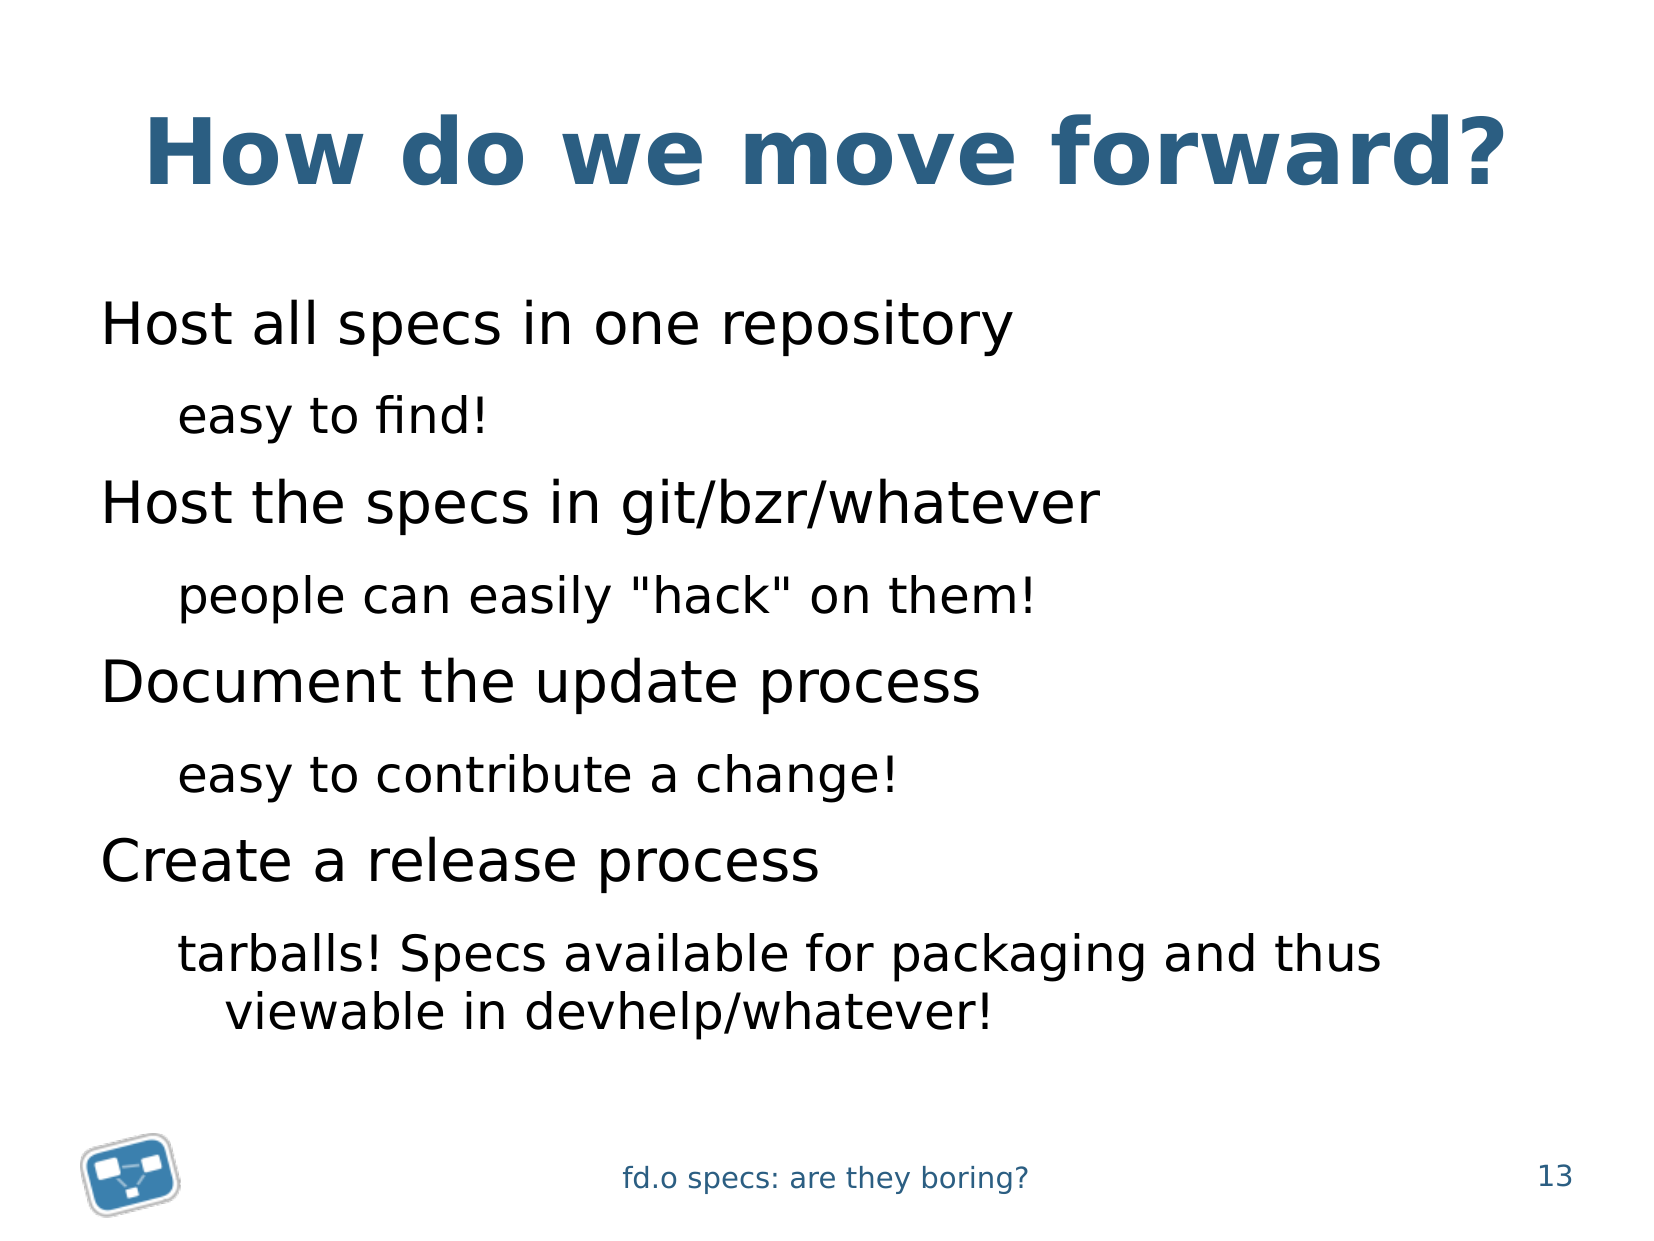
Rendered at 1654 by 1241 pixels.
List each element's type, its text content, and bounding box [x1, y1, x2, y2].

title How do we move forward? [82, 49, 1571, 257]
picture [80, 1133, 182, 1218]
list Host all specs in one repository easy to find! Host the specs in git/bzr/whatever people can easily "hack" on them! Document the update process easy to contribute a change! Create a release process tarballs! Specs available for packaging and thus viewable in devhelp/whatever! [82, 290, 1571, 1094]
